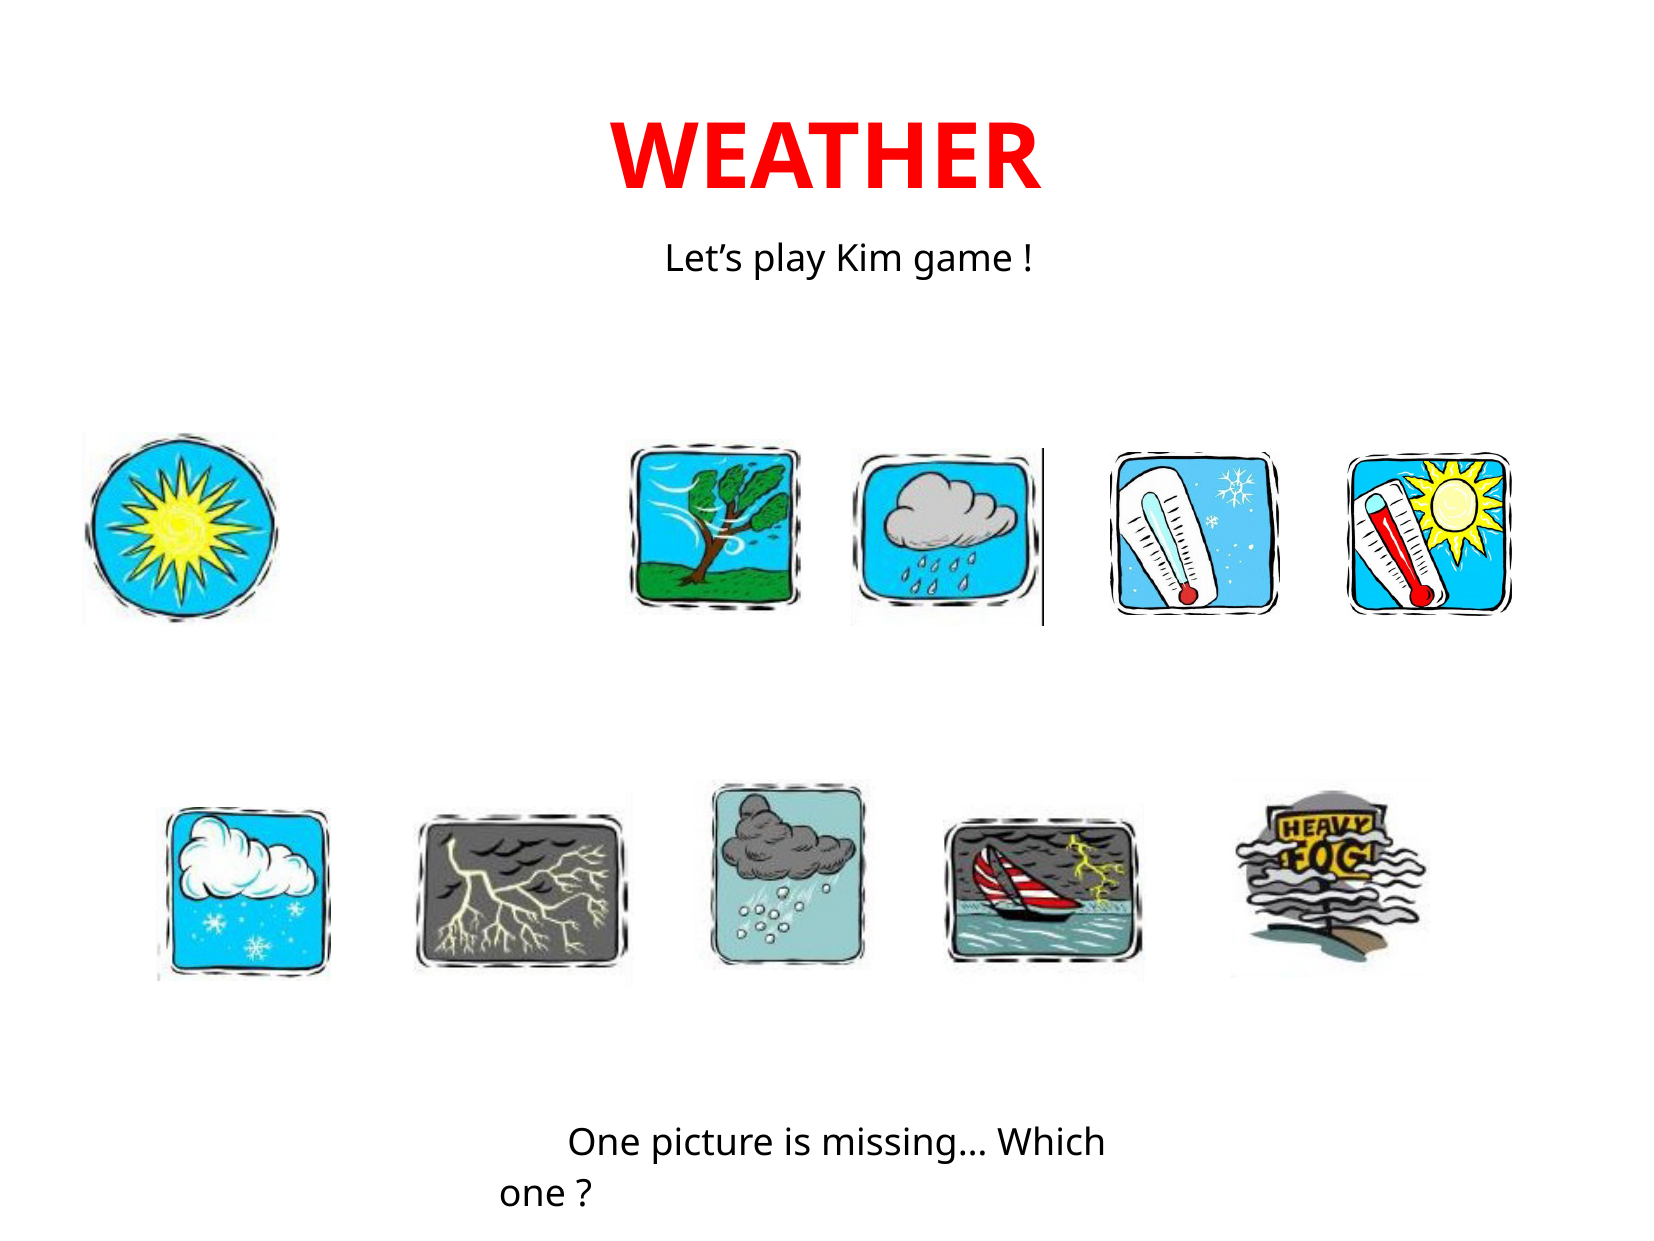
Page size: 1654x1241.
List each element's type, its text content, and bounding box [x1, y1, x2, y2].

picture [1110, 452, 1280, 615]
title WEATHER [82, 49, 1571, 257]
picture [82, 432, 280, 626]
picture [850, 448, 1044, 626]
text_box Let’s play Kim game ! [649, 224, 1193, 286]
picture [693, 779, 875, 970]
picture [1346, 452, 1512, 616]
picture [413, 792, 634, 987]
text_box One picture is missing… Which one ? [484, 1108, 1205, 1216]
picture [156, 807, 331, 981]
picture [625, 439, 804, 615]
picture [1231, 779, 1430, 978]
picture [943, 803, 1146, 982]
